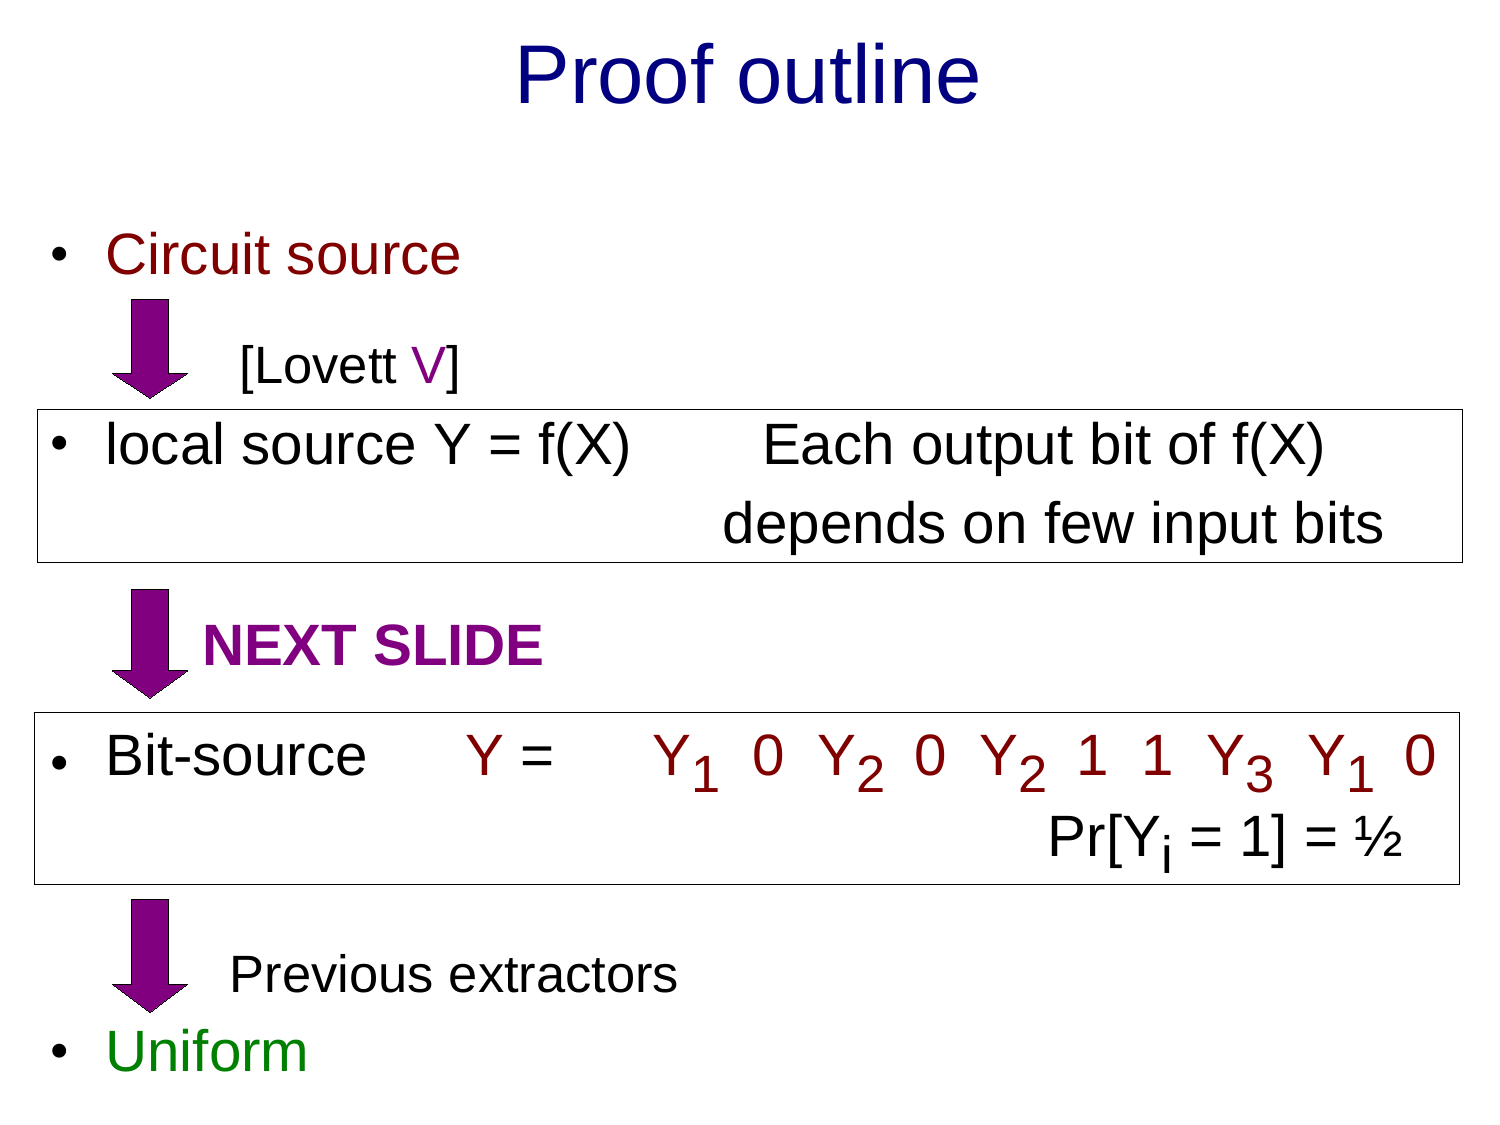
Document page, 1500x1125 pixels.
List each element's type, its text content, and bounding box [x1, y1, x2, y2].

text_box [Lovett V] [225, 299, 477, 402]
text_box [112, 299, 188, 399]
title Proof outline [0, 0, 1497, 150]
text_box NEXT SLIDE [187, 600, 560, 685]
text_box [112, 589, 187, 699]
list Circuit source local source Y = f(X) Each output bit of f(X) depends on few input bits Bit-source Y = Y1 0 Y2 0 Y2 1 1 Y3 Y1 0 Pr[Yi = 1] = ½ Previous extractors Uniform [34, 150, 1497, 1093]
text_box [112, 899, 188, 1013]
list Circuit source local source Y = f(X) Each output bit of f(X) depends on few input bits Bit-source Y = Y1 0 Y2 0 Y2 1 1 Y3 Y1 0 Pr[Yi = 1] = ½ Previous extractors Uniform [35, 713, 1459, 884]
